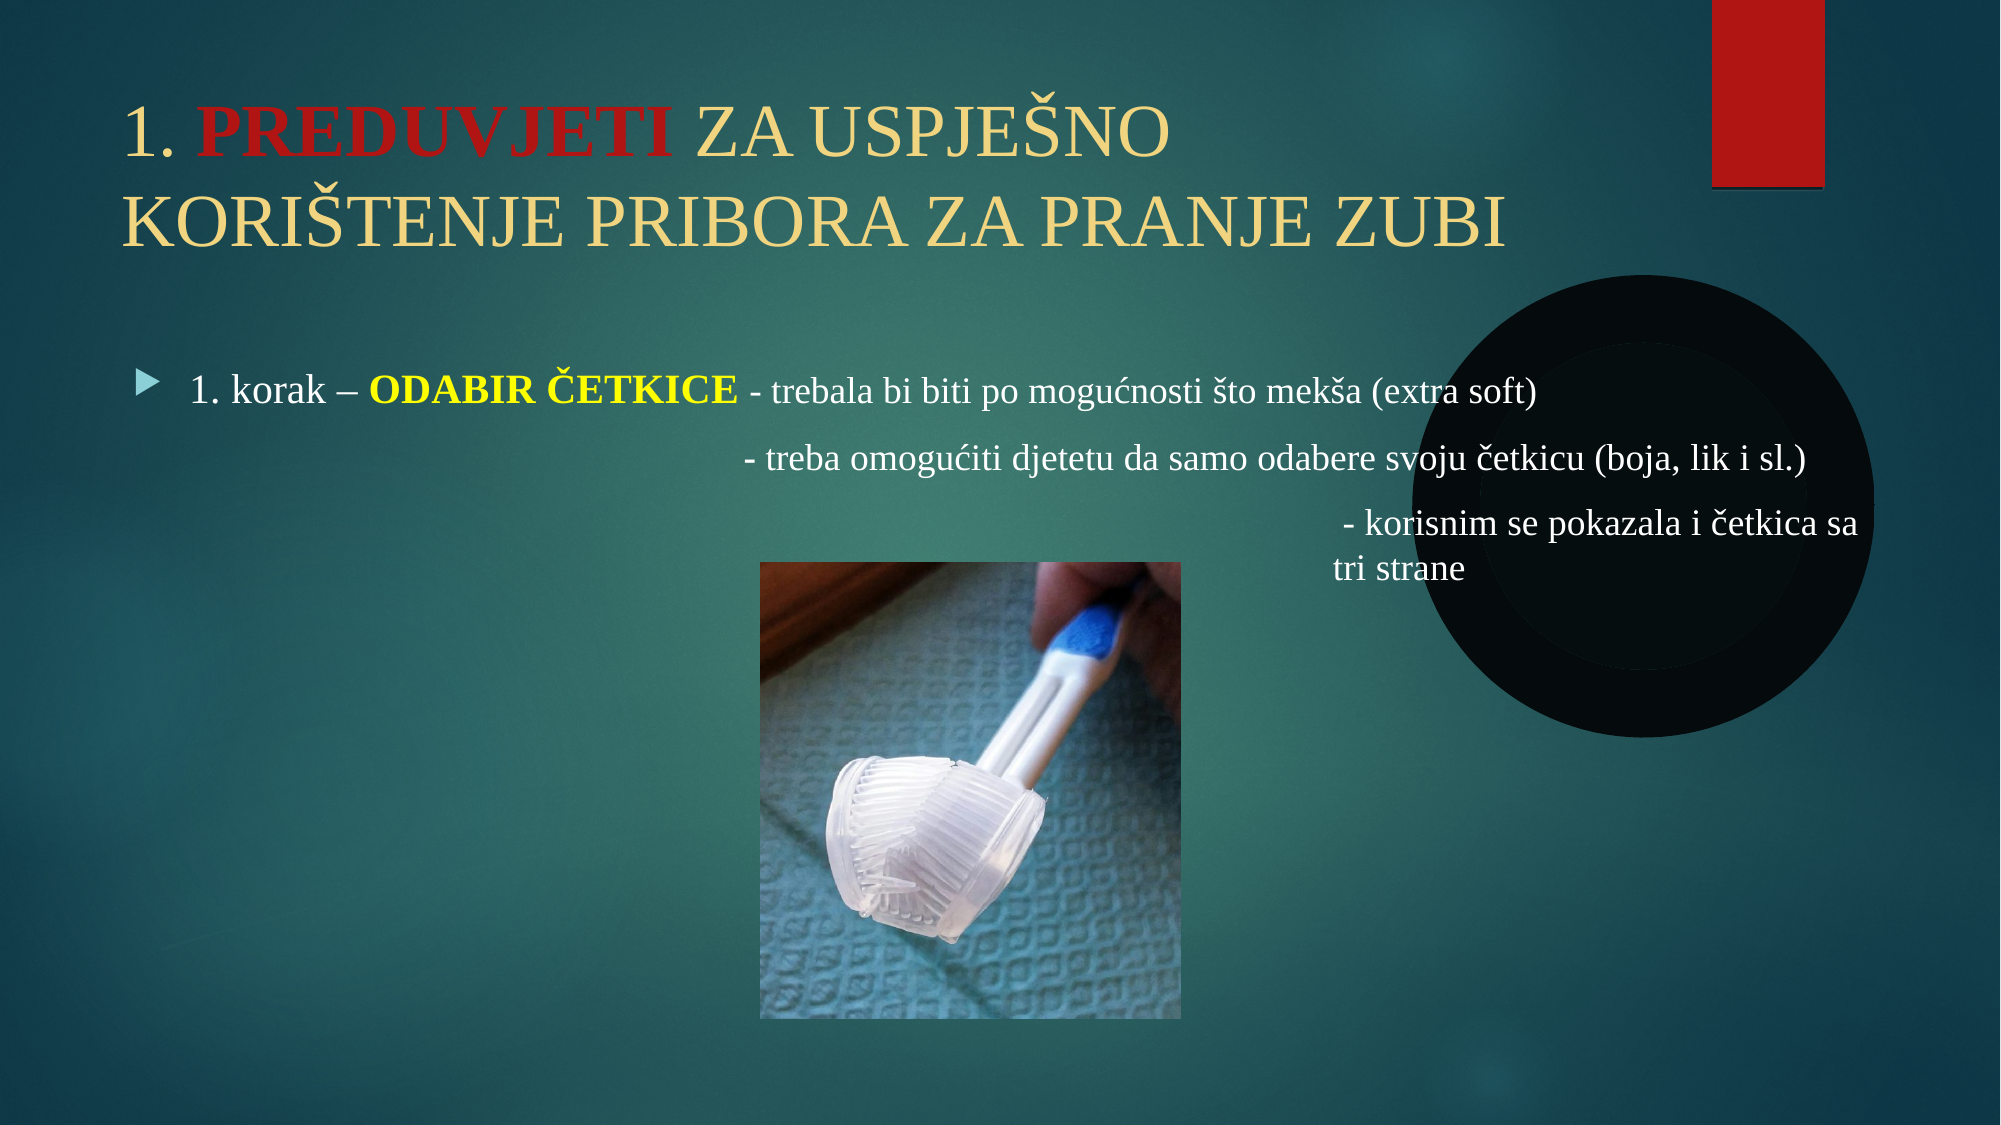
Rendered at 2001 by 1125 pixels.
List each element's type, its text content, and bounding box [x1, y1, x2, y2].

list 1. korak – ODABIR ČETKICE - trebala bi biti po mogućnosti što mekša (extra soft) - treba omogućiti djetetu da samo odabere svoju četkicu (boja, lik i sl.) - korisnim se pokazala i četkica sa tri strane [117, 353, 1883, 1101]
picture [760, 562, 1181, 1019]
title 1. PREDUVJETI ZA USPJEŠNO KORIŠTENJE PRIBORA ZA PRANJE ZUBI [106, 74, 1649, 262]
